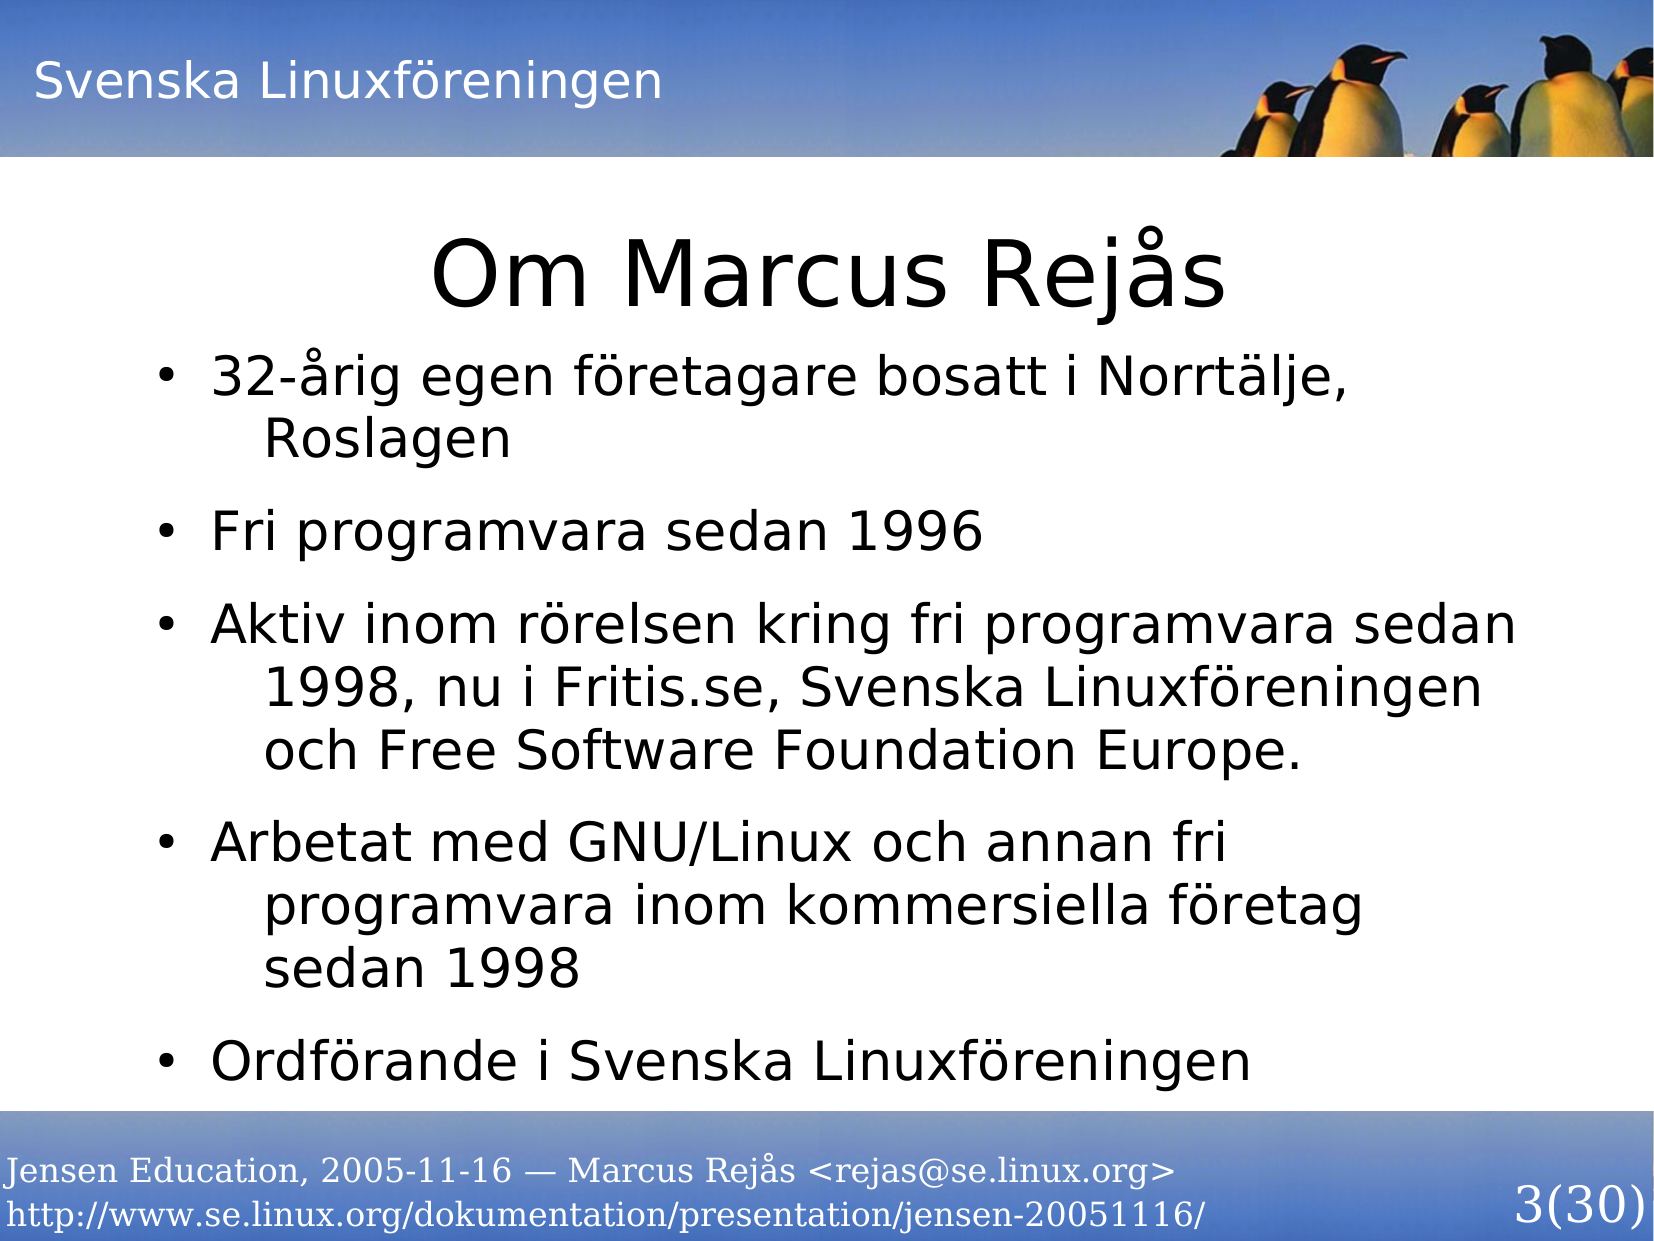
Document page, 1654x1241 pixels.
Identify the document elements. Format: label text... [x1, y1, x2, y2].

list 32-årig egen företagare bosatt i Norrtälje, Roslagen Fri programvara sedan 1996 Aktiv inom rörelsen kring fri programvara sedan 1998, nu i Fritis.se, Svenska Linuxföreningen och Free Software Foundation Europe. Arbetat med GNU/Linux och annan fri programvara inom kommersiella företag sedan 1998 Ordförande i Svenska Linuxföreningen [121, 344, 1534, 1103]
title Om Marcus Rejås [123, 160, 1537, 389]
picture [0, 1111, 1654, 1241]
picture [0, 0, 1654, 157]
